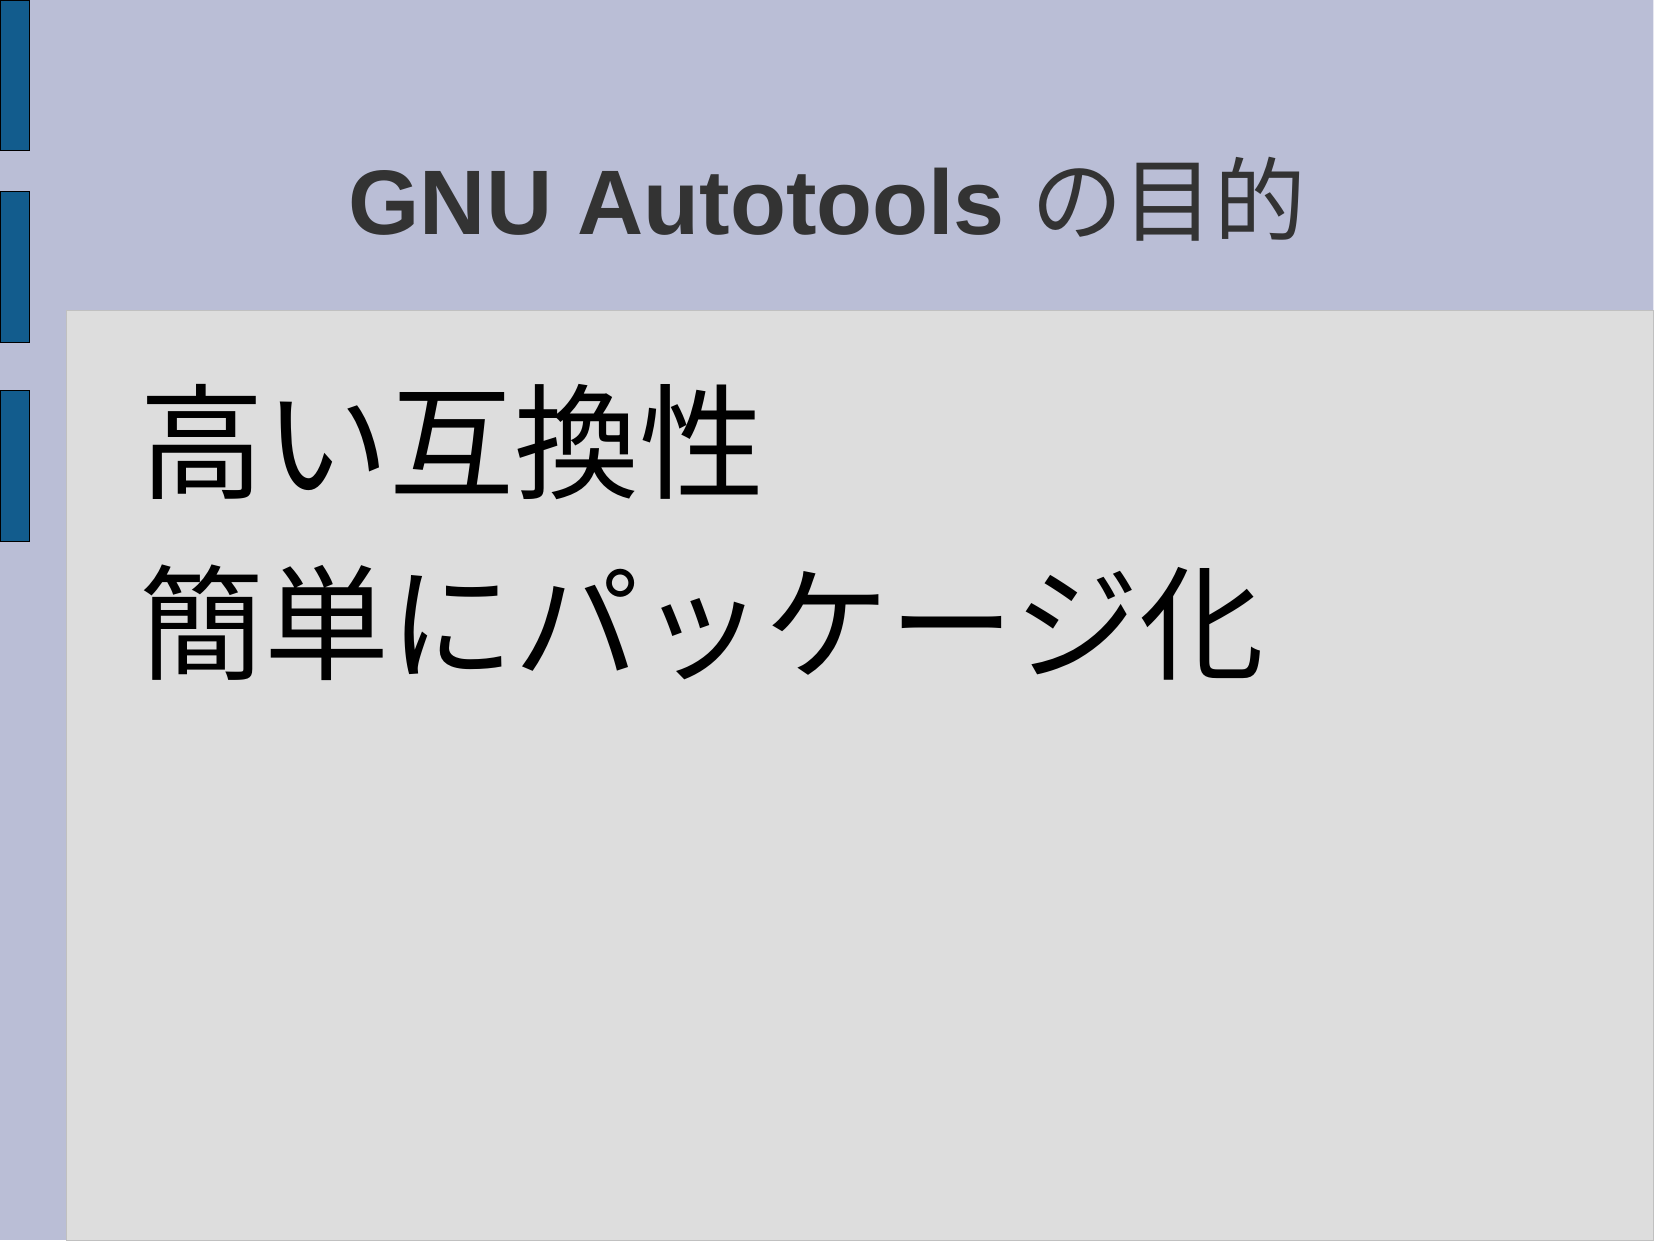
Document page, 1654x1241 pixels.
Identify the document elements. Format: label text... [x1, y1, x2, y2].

list 高い互換性 簡単にパッケージ化 [121, 344, 1534, 1127]
title GNU Autotools の目的 [121, 91, 1534, 299]
